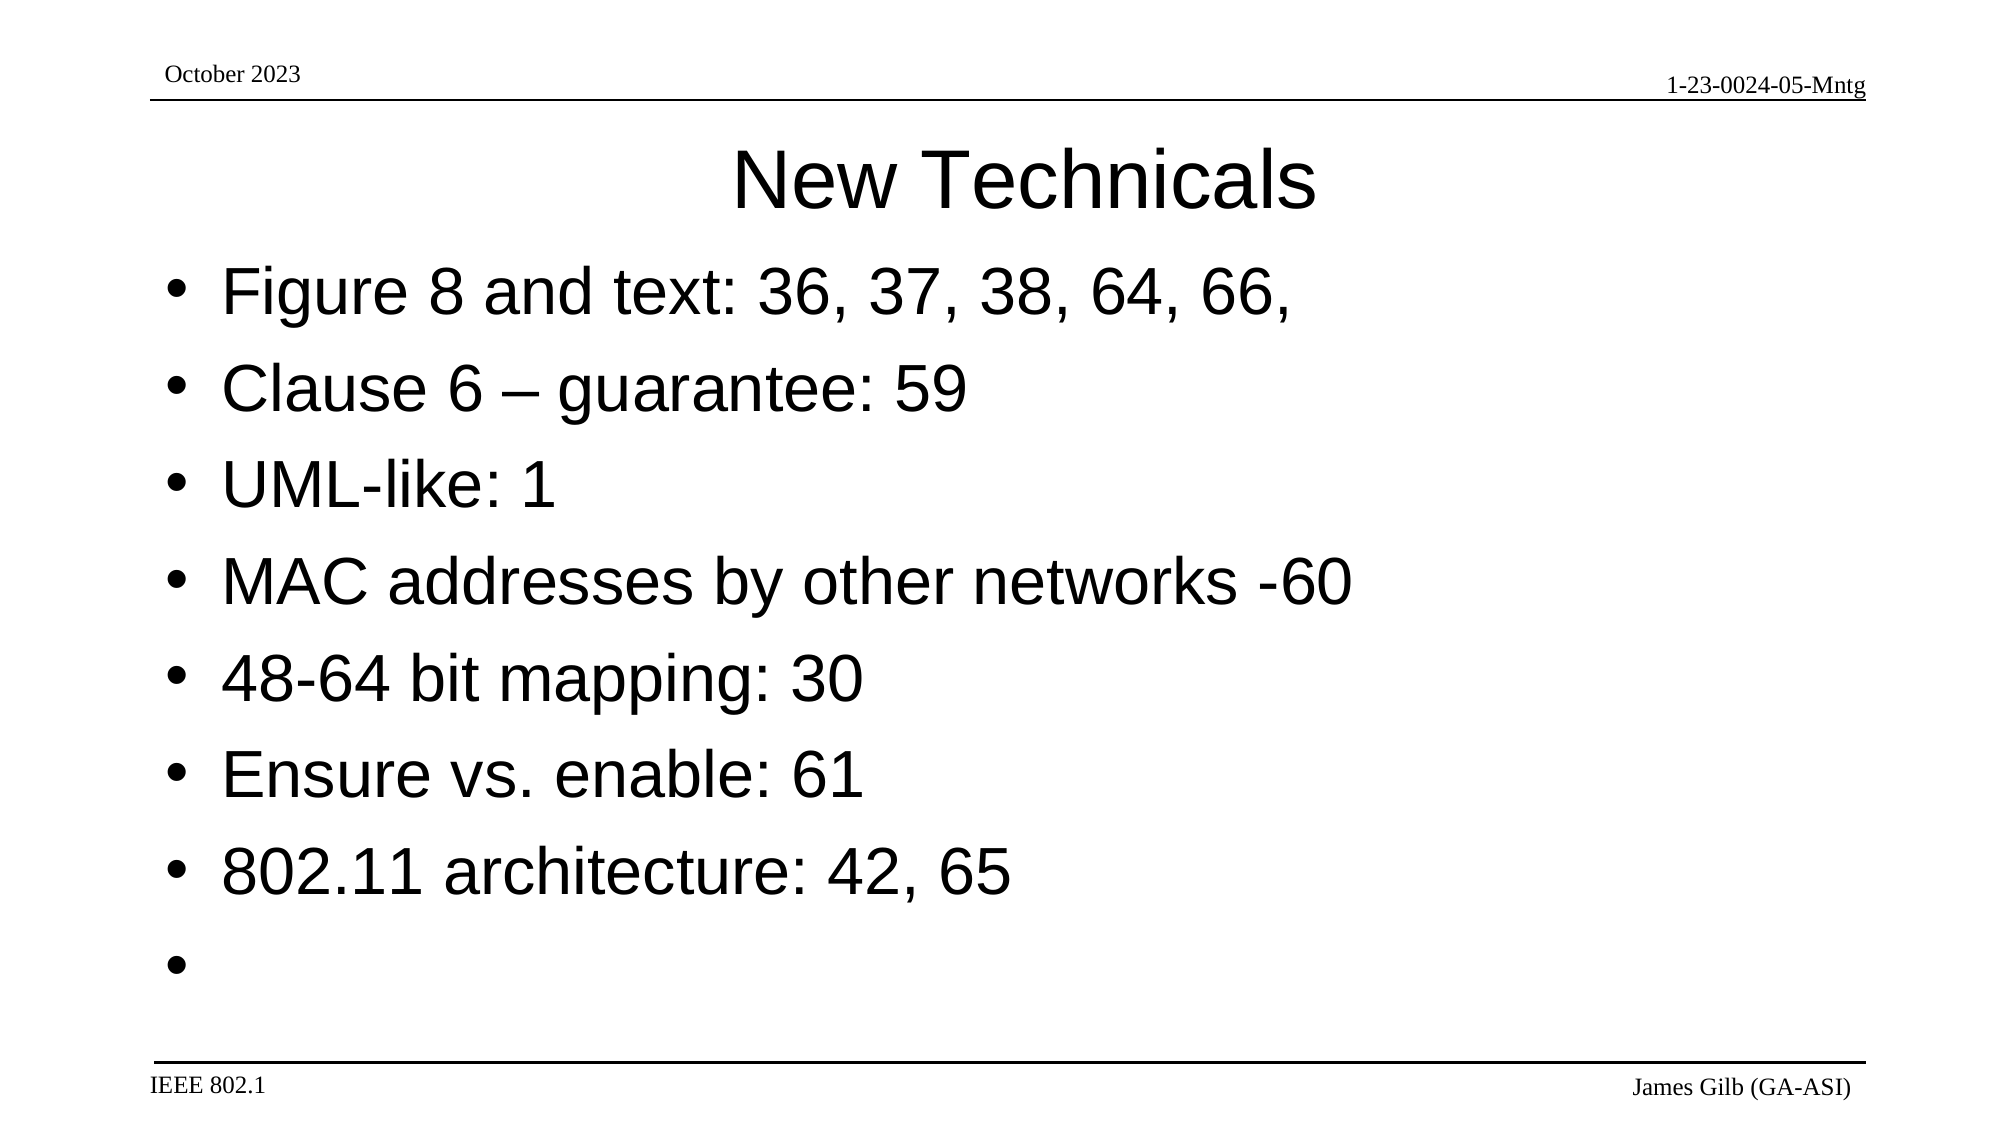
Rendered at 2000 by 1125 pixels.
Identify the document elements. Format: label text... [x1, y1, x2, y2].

title New Technicals [149, 112, 1900, 238]
list Figure 8 and text: 36, 37, 38, 64, 66, Clause 6 – guarantee: 59 UML-like: 1 MAC addresses by other networks -60 48-64 bit mapping: 30 Ensure vs. enable: 61 802.11 architecture: 42, 65 [150, 239, 1900, 1051]
